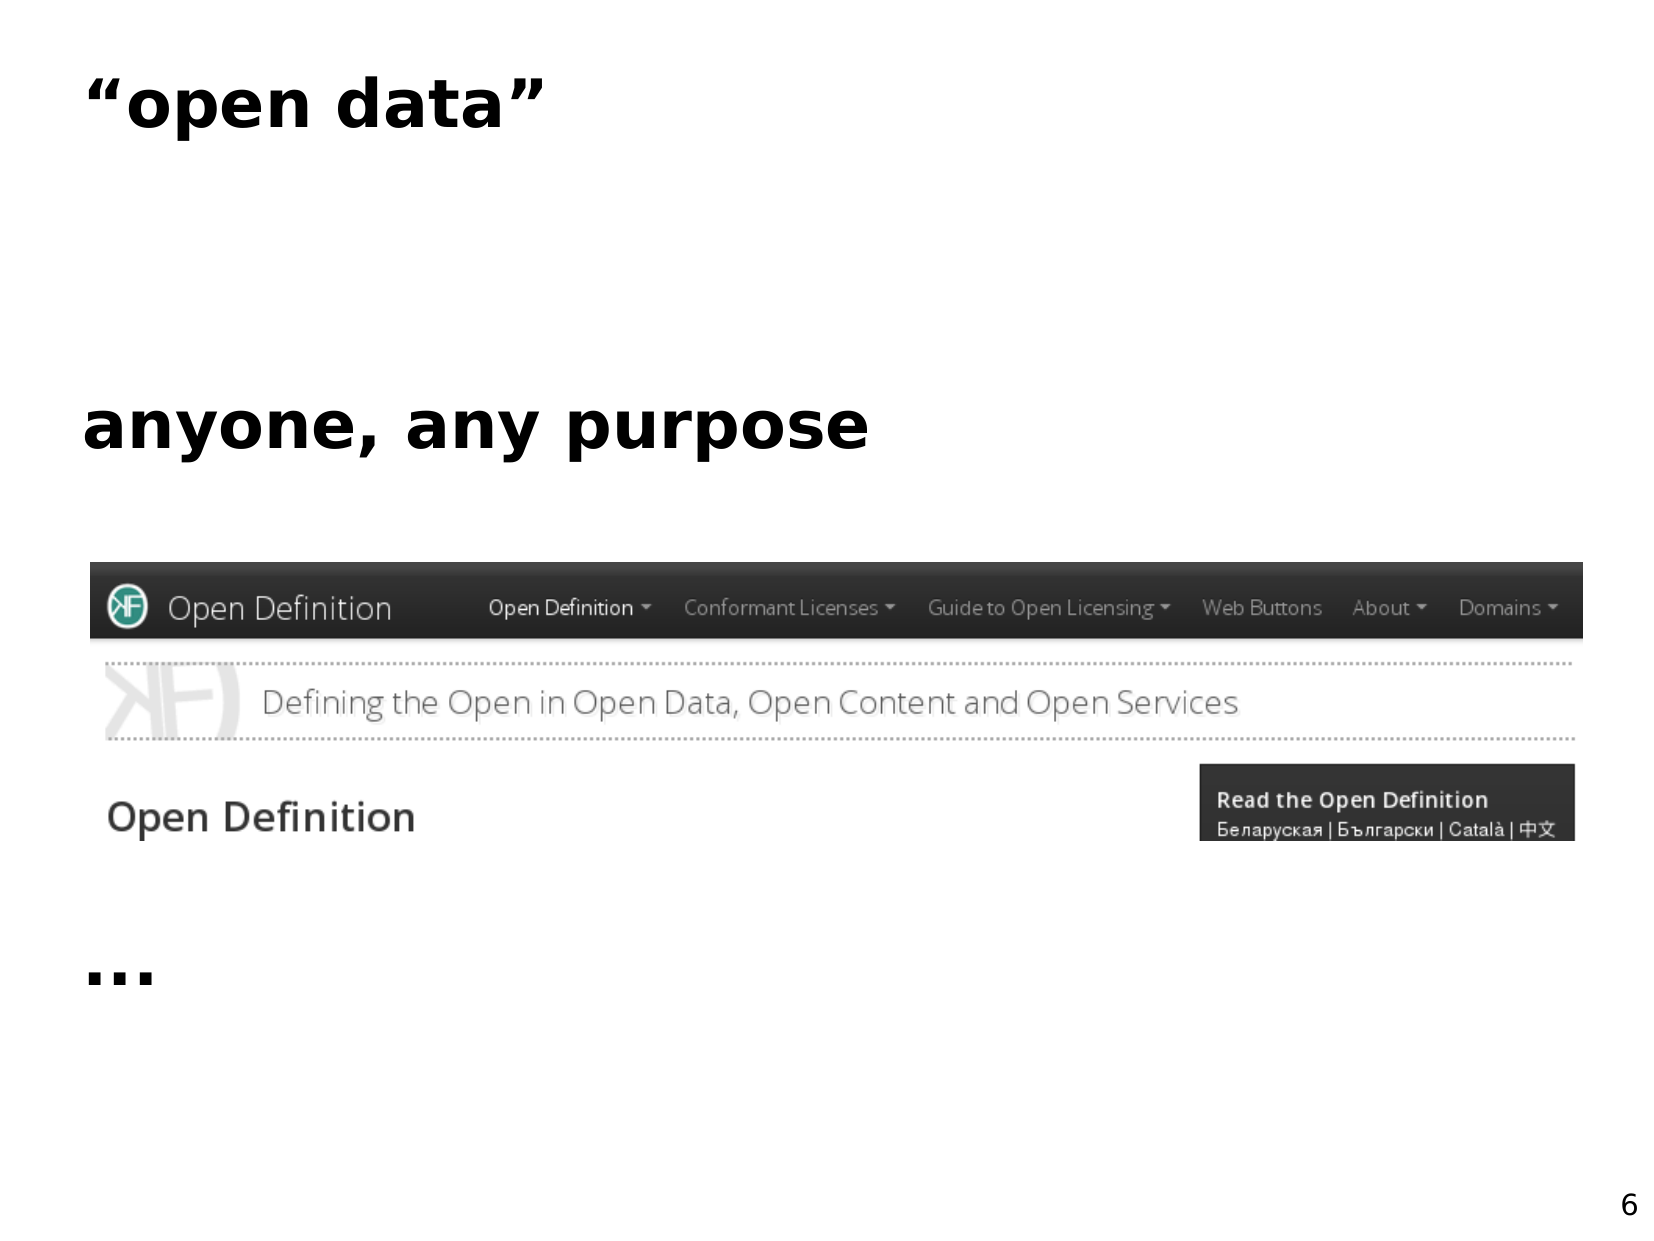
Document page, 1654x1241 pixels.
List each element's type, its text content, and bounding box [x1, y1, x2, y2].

picture [90, 562, 1583, 841]
list “open data” anyone, any purpose ... [82, 65, 1571, 1062]
